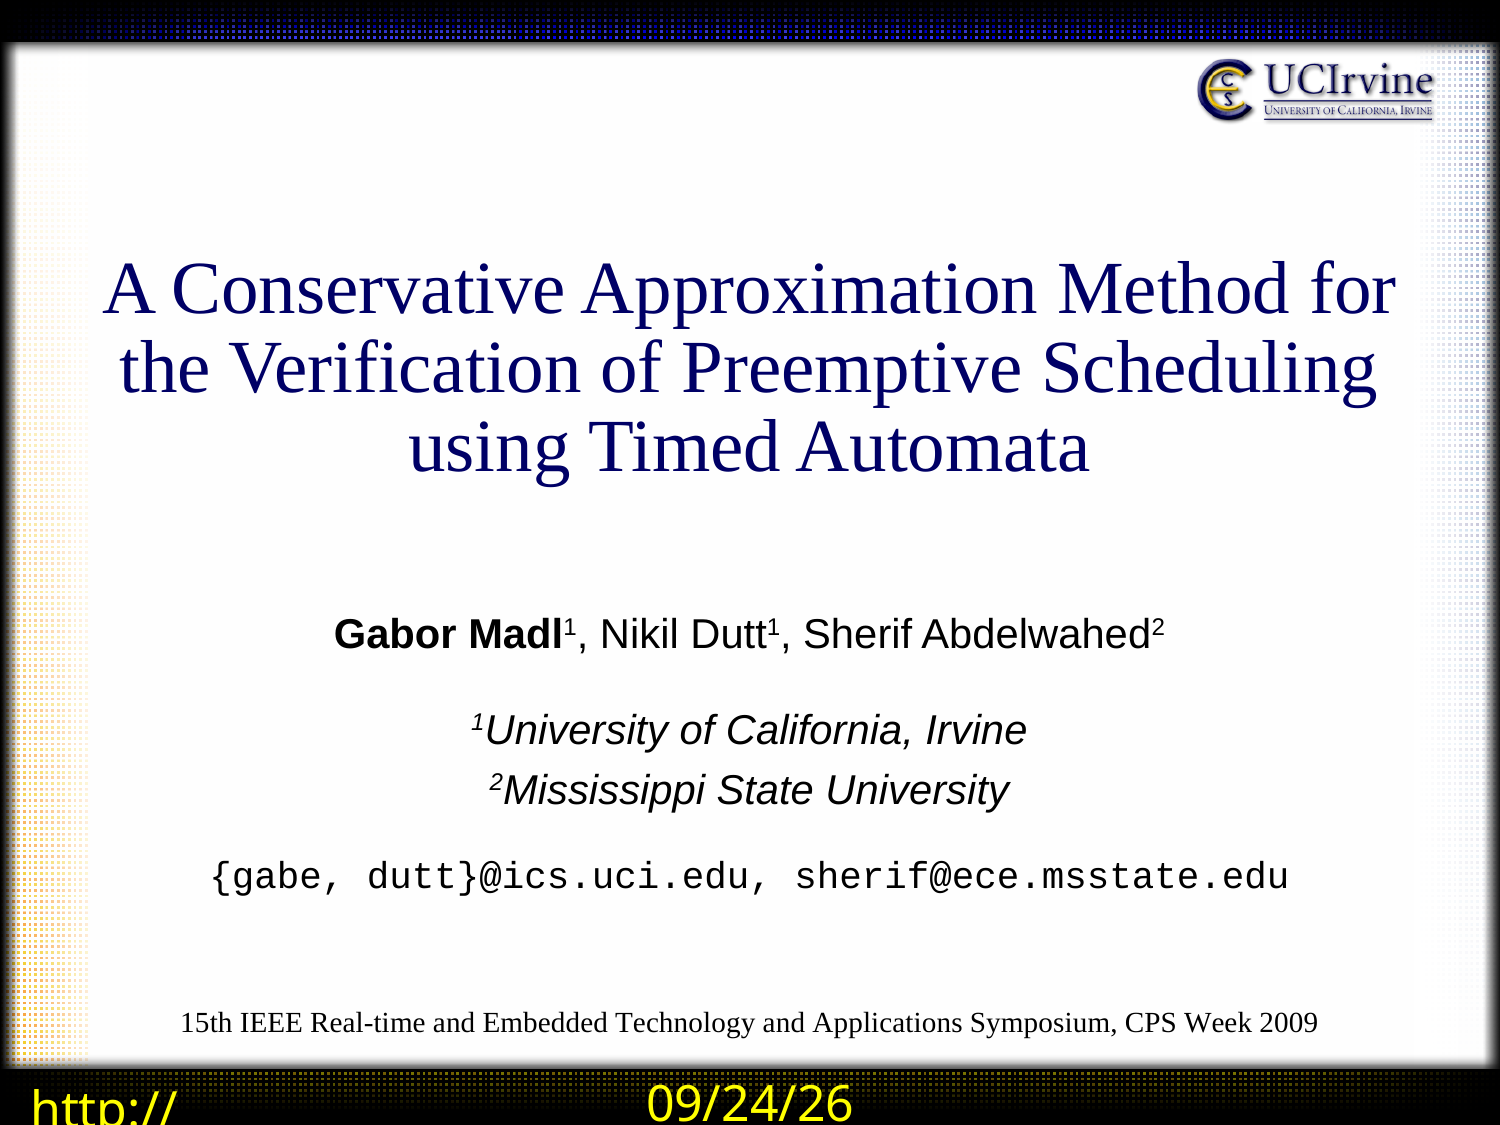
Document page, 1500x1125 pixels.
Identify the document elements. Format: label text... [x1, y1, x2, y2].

picture [0, 0, 1500, 1125]
picture [105, 1103, 119, 1124]
title A Conservative Approximation Method for the Verification of Preemptive Scheduling using Timed Automata [74, 179, 1425, 555]
subtitle Gabor Madl1, Nikil Dutt1, Sherif Abdelwahed2 1University of California, Irvine 2Mississippi State University {gabe, dutt}@ics.uci.edu, sherif@ece.msstate.edu [74, 575, 1425, 936]
picture [39, 1103, 53, 1125]
